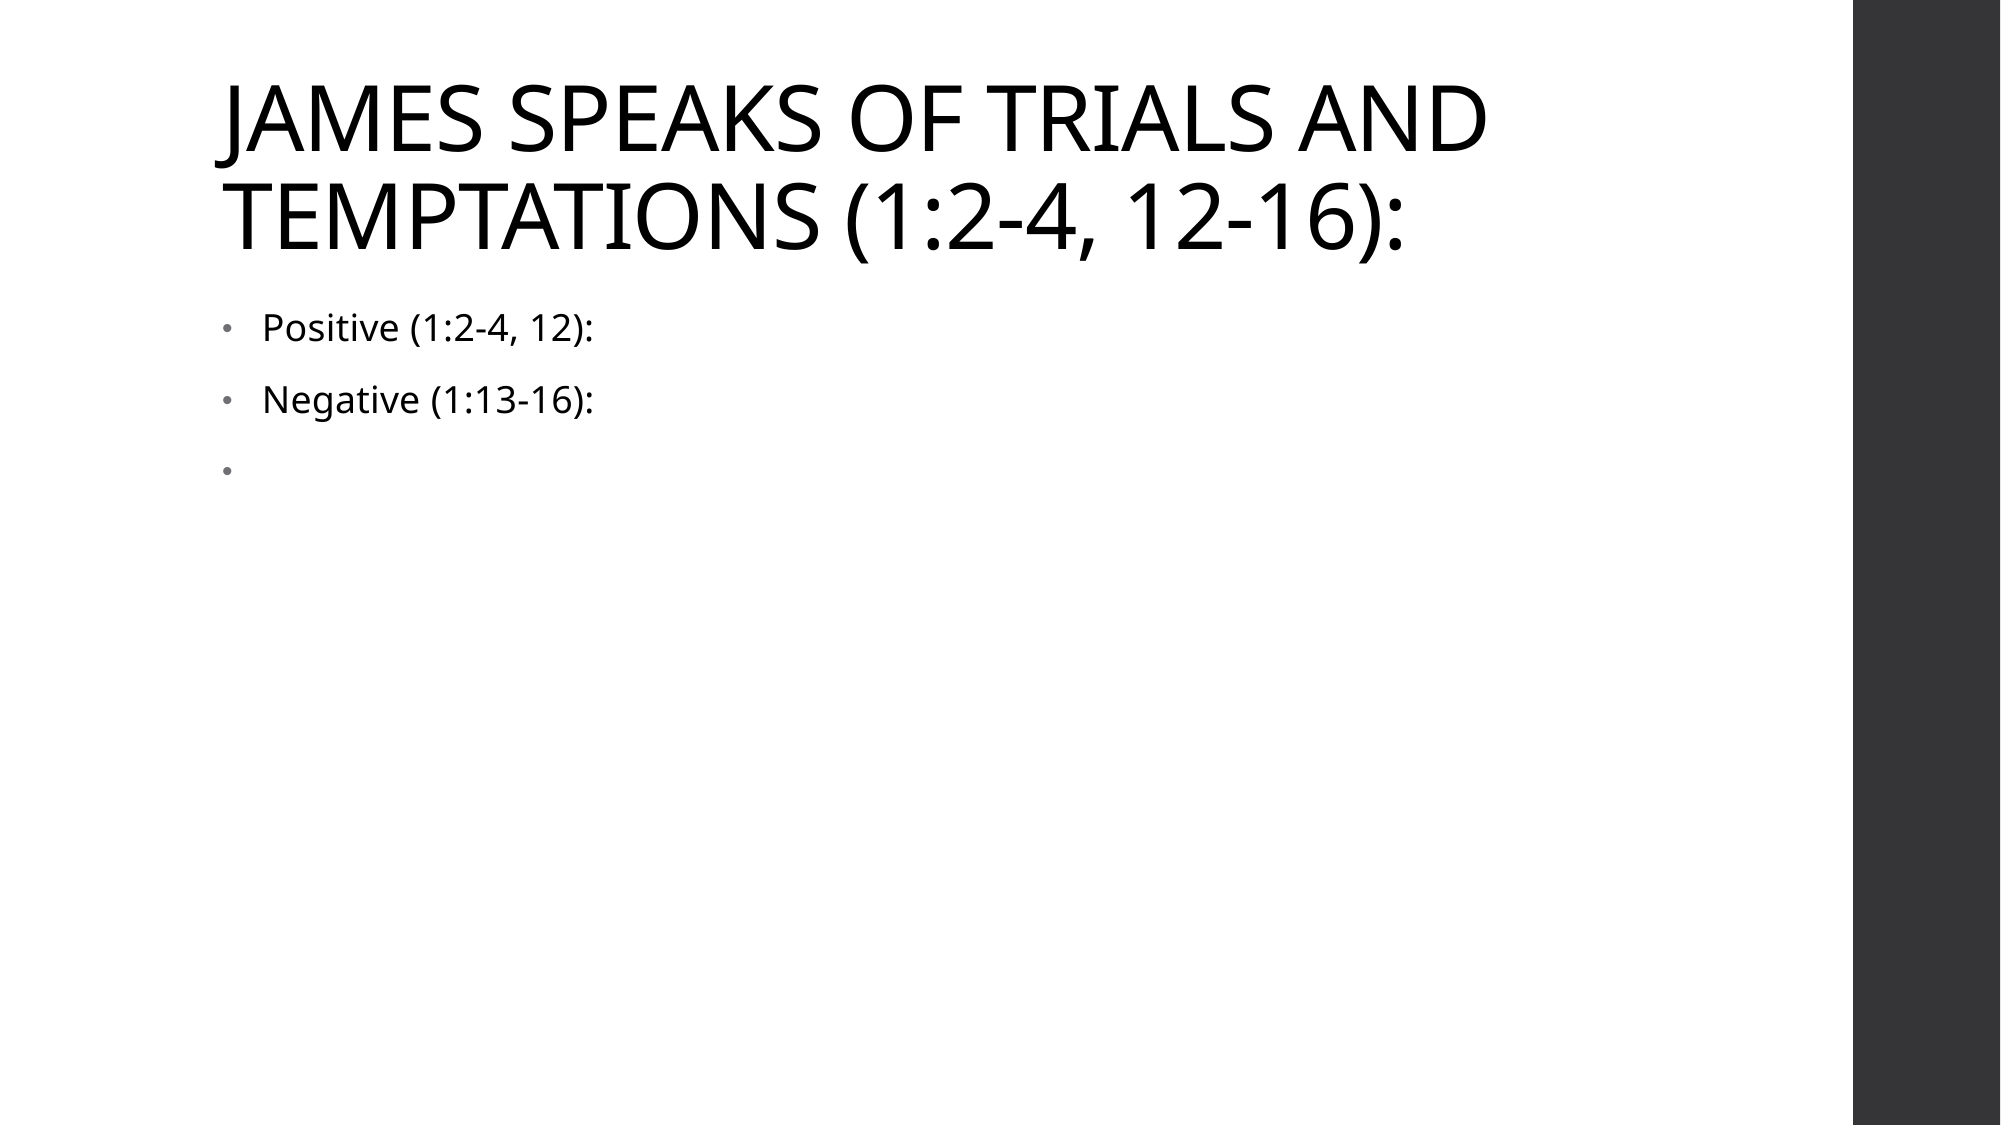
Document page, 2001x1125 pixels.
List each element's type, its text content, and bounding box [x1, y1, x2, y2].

title JAMES SPEAKS OF TRIALS AND TEMPTATIONS (1:2-4, 12-16): [206, 60, 1797, 278]
list Positive (1:2-4, 12): Negative (1:13-16): [206, 299, 1617, 1014]
